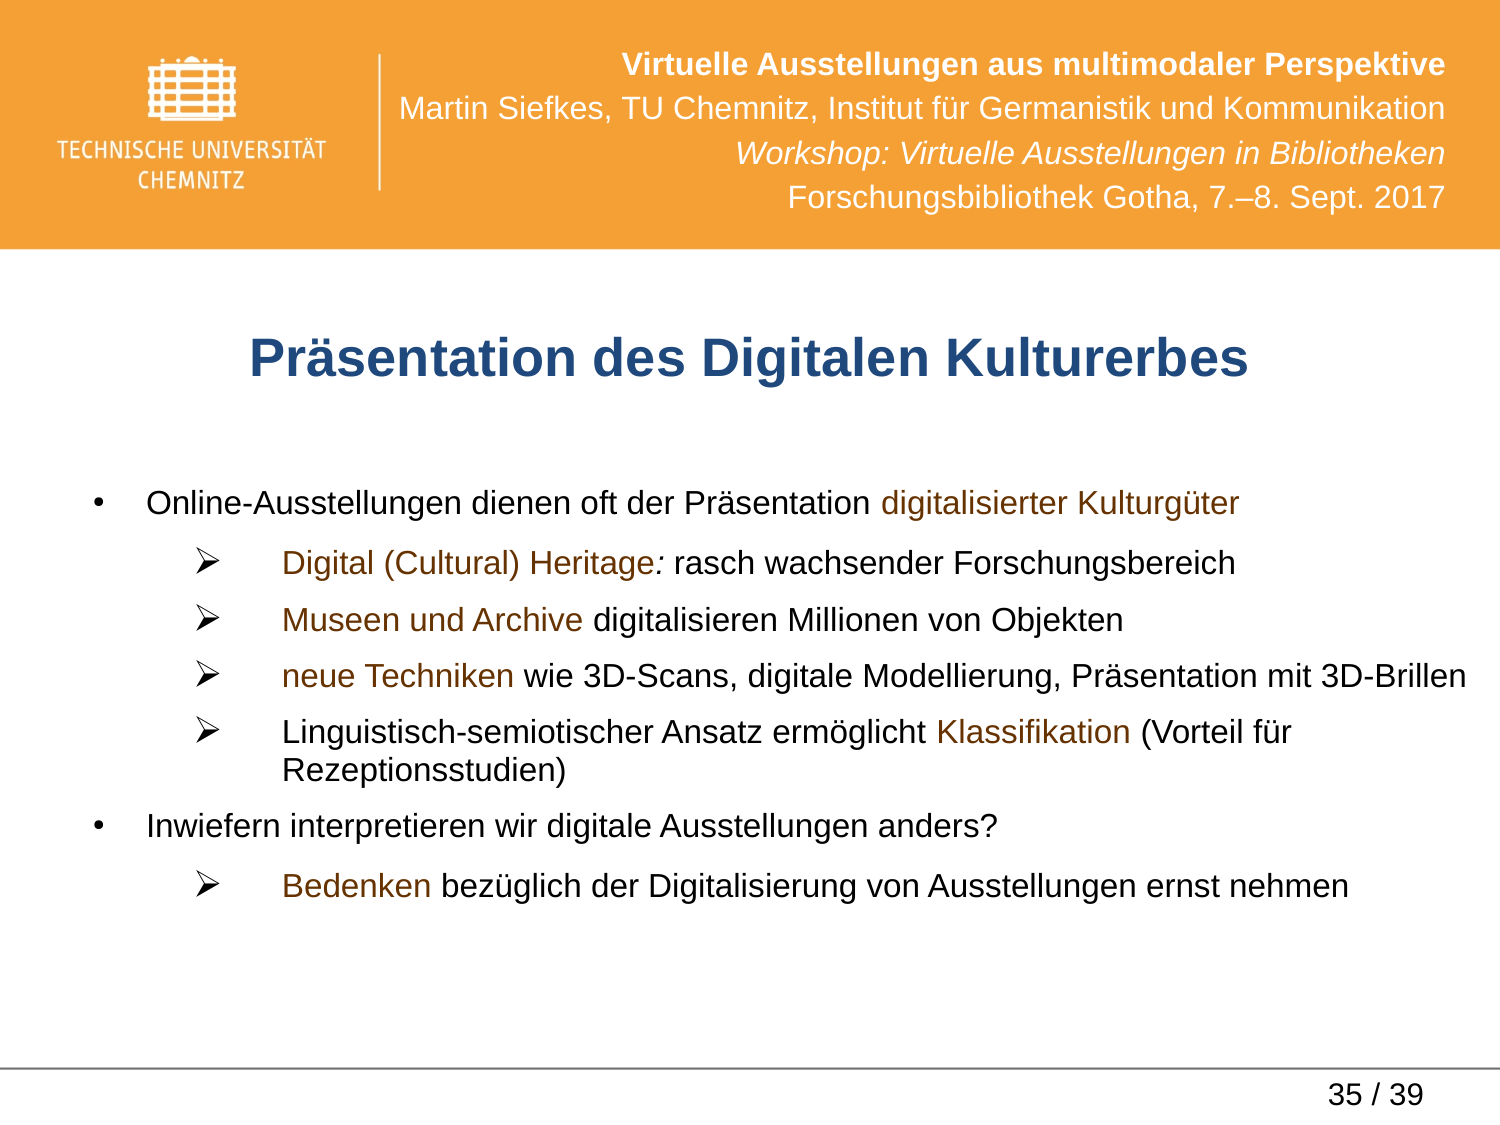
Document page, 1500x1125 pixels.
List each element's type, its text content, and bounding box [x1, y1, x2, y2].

text_box <Foliennummer> / 39 [1211, 1069, 1500, 1120]
text_box Präsentation des Digitalen Kulturerbes [59, 314, 1441, 449]
list Online-Ausstellungen dienen oft der Präsentation digitalisierter Kulturgüter  Digital (Cultural) Heritage: rasch wachsender Forschungsbereich  Museen und Archive digitalisieren Millionen von Objekten  neue Techniken wie 3D-Scans, digitale Modellierung, Präsentation mit 3D-Brillen  Linguistisch-semiotischer Ansatz ermöglicht Klassifikation (Vorteil für Rezeptionsstudien) Inwiefern interpretieren wir digitale Ausstellungen anders?  Bedenken bezüglich der Digitalisierung von Ausstellungen ernst nehmen [75, 484, 1469, 1073]
list [419, 45, 774, 197]
picture [0, 0, 1500, 1125]
